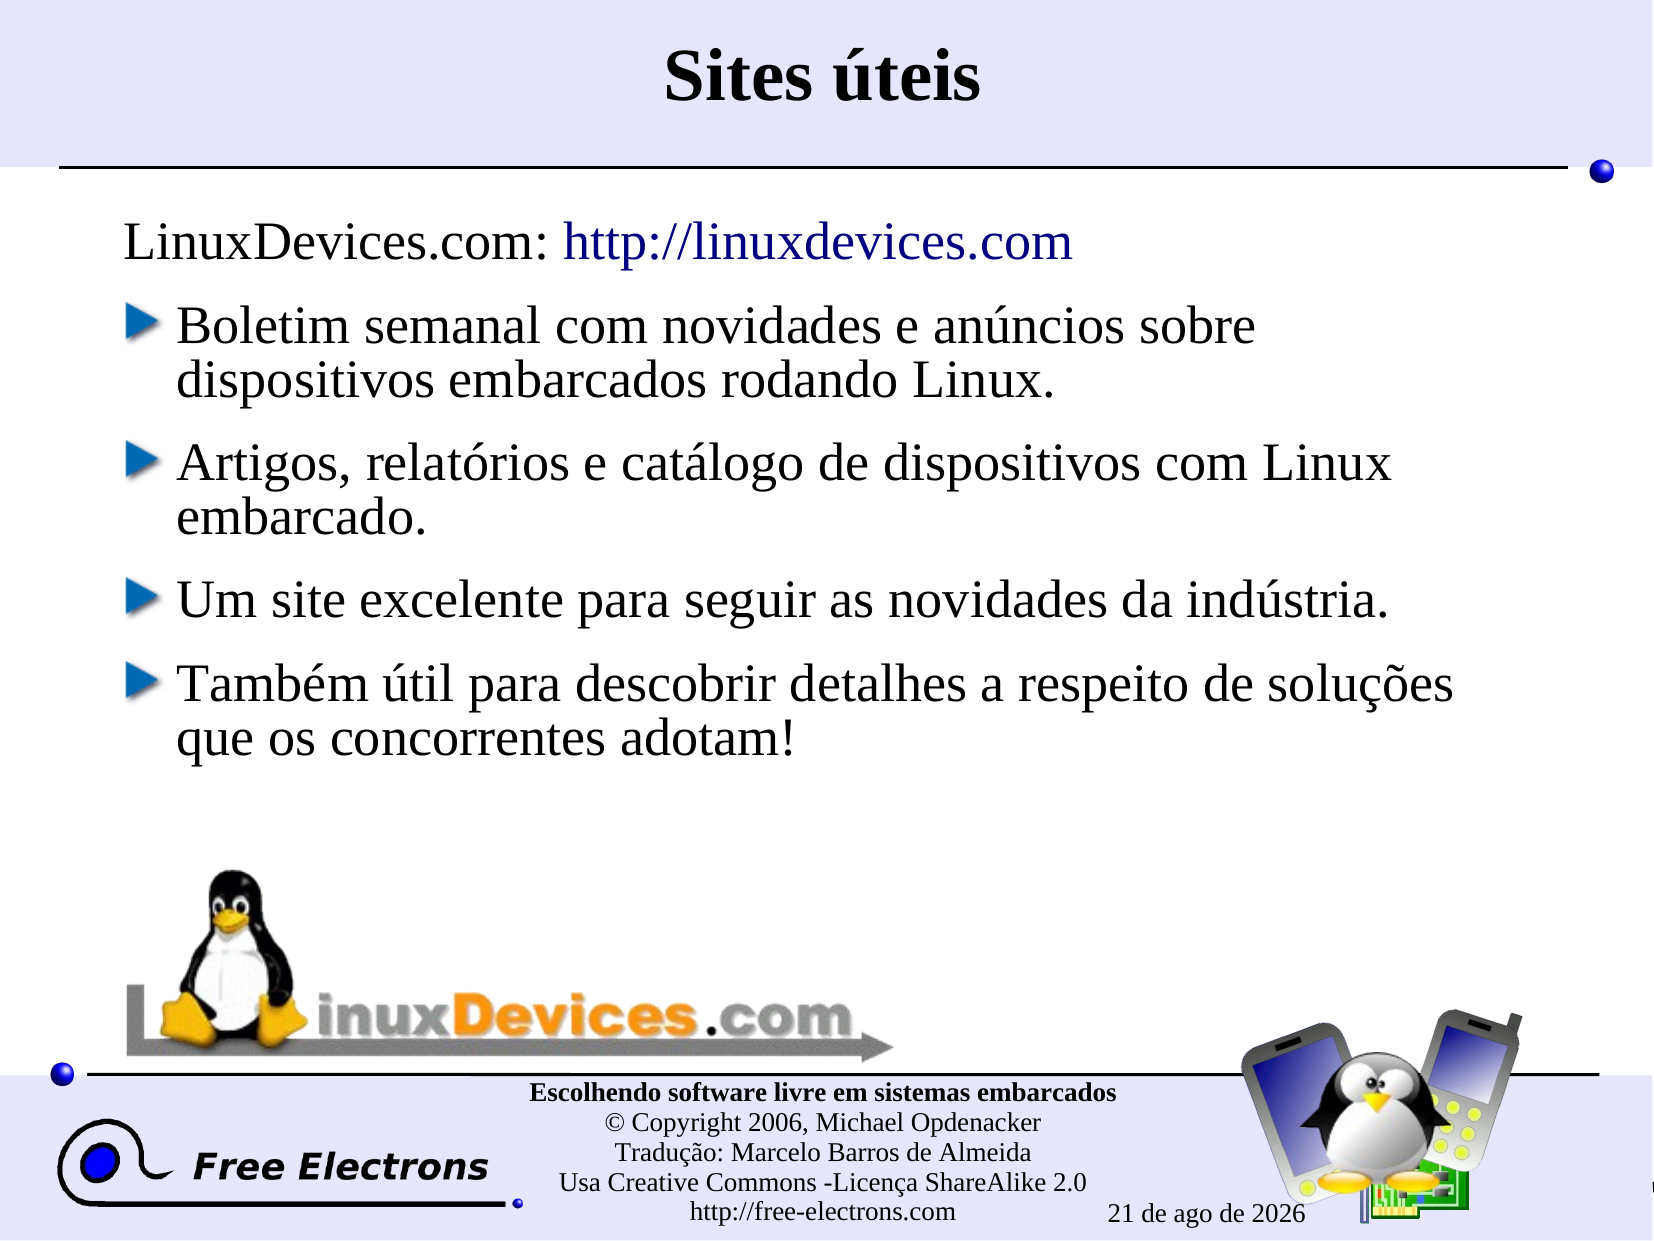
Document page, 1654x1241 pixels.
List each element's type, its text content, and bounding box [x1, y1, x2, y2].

list LinuxDevices.com: http://linuxdevices.com Boletim semanal com novidades e anúncios sobre dispositivos embarcados rodando Linux. Artigos, relatórios e catálogo de dispositivos com Linux embarcado. Um site excelente para seguir as novidades da indústria. Também útil para descobrir detalhes a respeito de soluções que os concorrentes adotam! [105, 216, 1518, 1067]
picture [1231, 1008, 1537, 1241]
picture [50, 1108, 527, 1216]
title Sites úteis [60, 12, 1551, 138]
picture [119, 860, 898, 1065]
